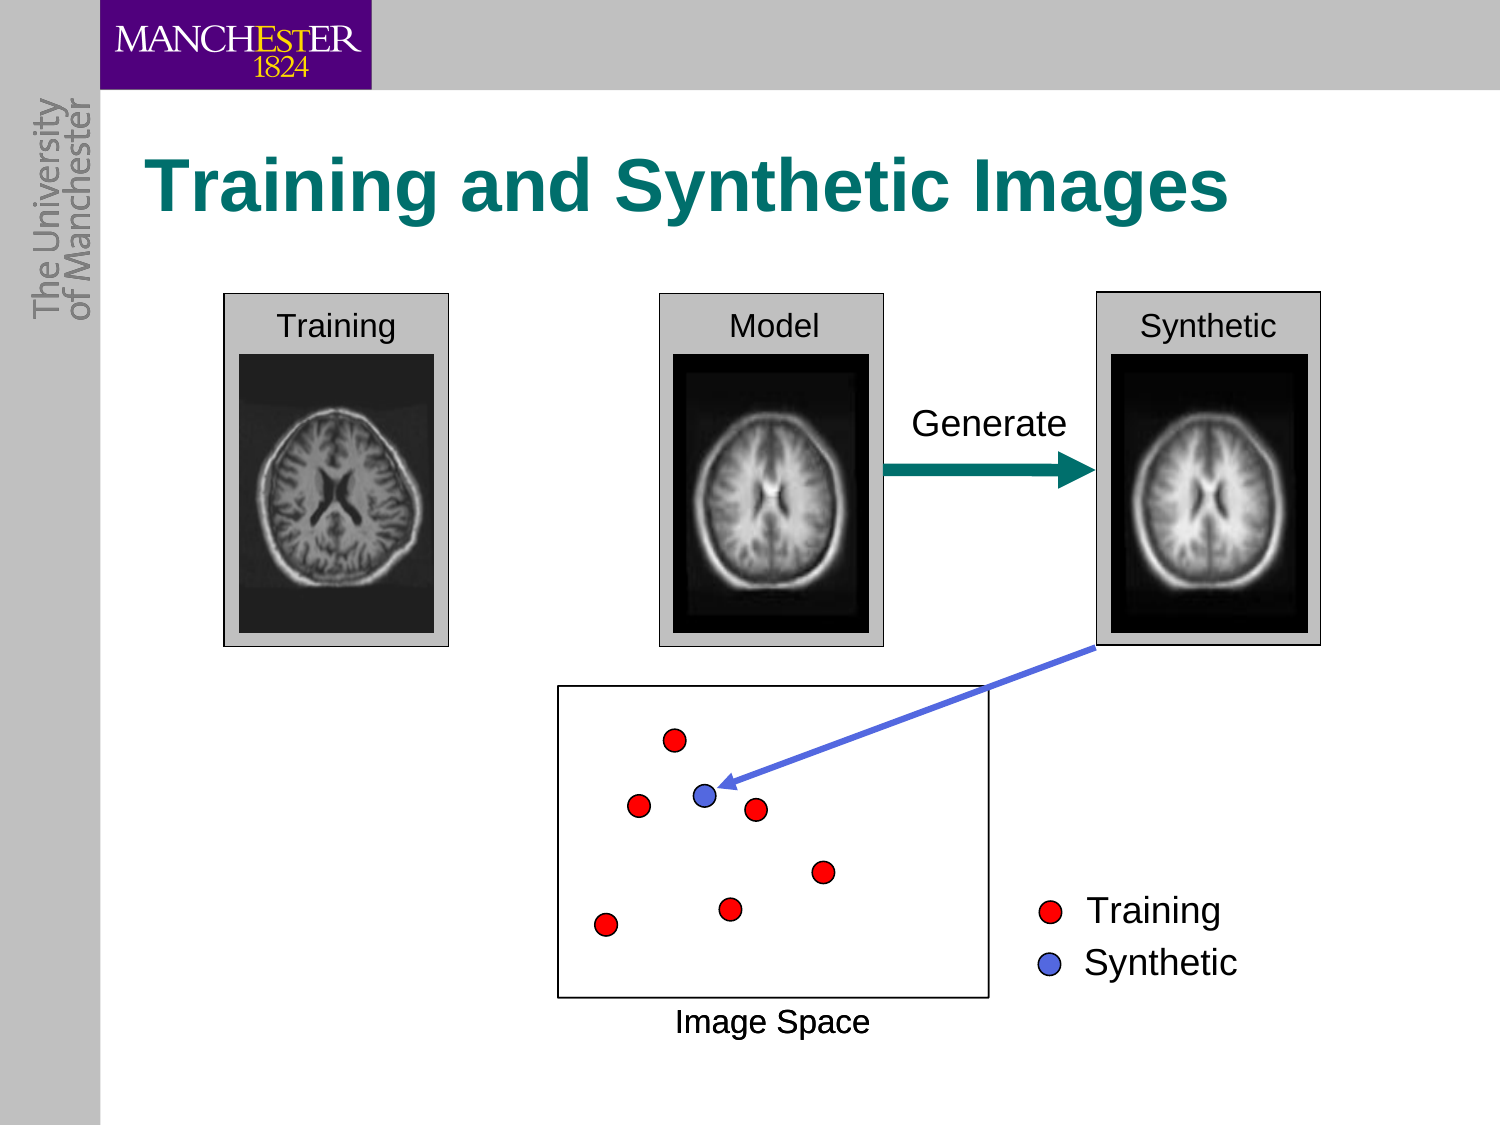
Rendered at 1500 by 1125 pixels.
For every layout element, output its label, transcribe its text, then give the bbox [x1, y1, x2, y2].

text_box [224, 293, 449, 647]
text_box Model [714, 299, 835, 353]
picture [0, 0, 372, 320]
text_box [744, 798, 768, 822]
text_box [627, 794, 651, 818]
text_box Image Space [660, 995, 887, 1049]
picture [673, 354, 869, 633]
text_box Generate [896, 395, 1084, 453]
picture [239, 354, 434, 633]
text_box Synthetic [1124, 299, 1292, 353]
picture [1111, 354, 1308, 633]
text_box [693, 784, 716, 808]
text_box [719, 898, 742, 921]
text_box Training [261, 299, 412, 353]
text_box Synthetic [1069, 936, 1254, 991]
text_box [1039, 901, 1062, 924]
text_box [594, 913, 618, 937]
text_box [659, 293, 884, 647]
text_box [812, 861, 835, 884]
text_box [663, 729, 686, 752]
text_box [1038, 953, 1061, 976]
title Training and Synthetic Images [129, 120, 1406, 251]
text_box Training [1071, 884, 1238, 936]
text_box [1096, 291, 1321, 645]
